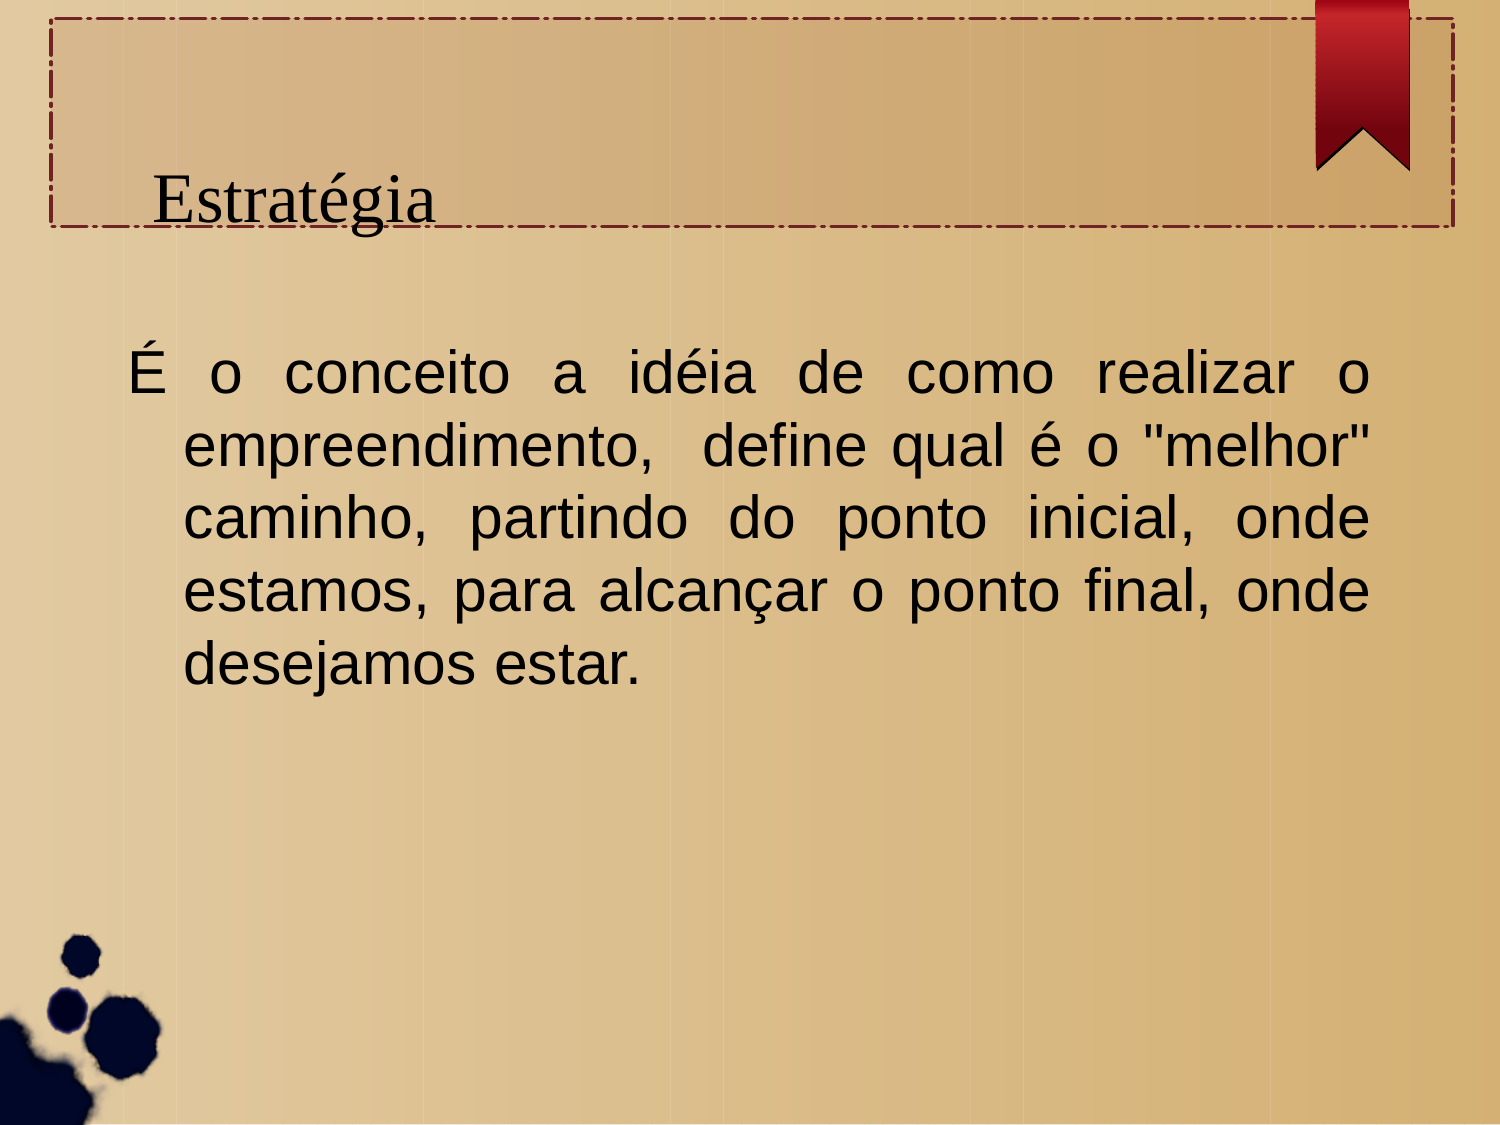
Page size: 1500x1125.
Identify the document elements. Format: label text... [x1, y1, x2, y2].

list É o conceito a idéia de como realizar o empreendimento, define qual é o "melhor" caminho, partindo do ponto inicial, onde estamos, para alcançar o ponto final, onde desejamos estar. [112, 324, 1388, 1000]
title Estratégia [112, 99, 1388, 288]
